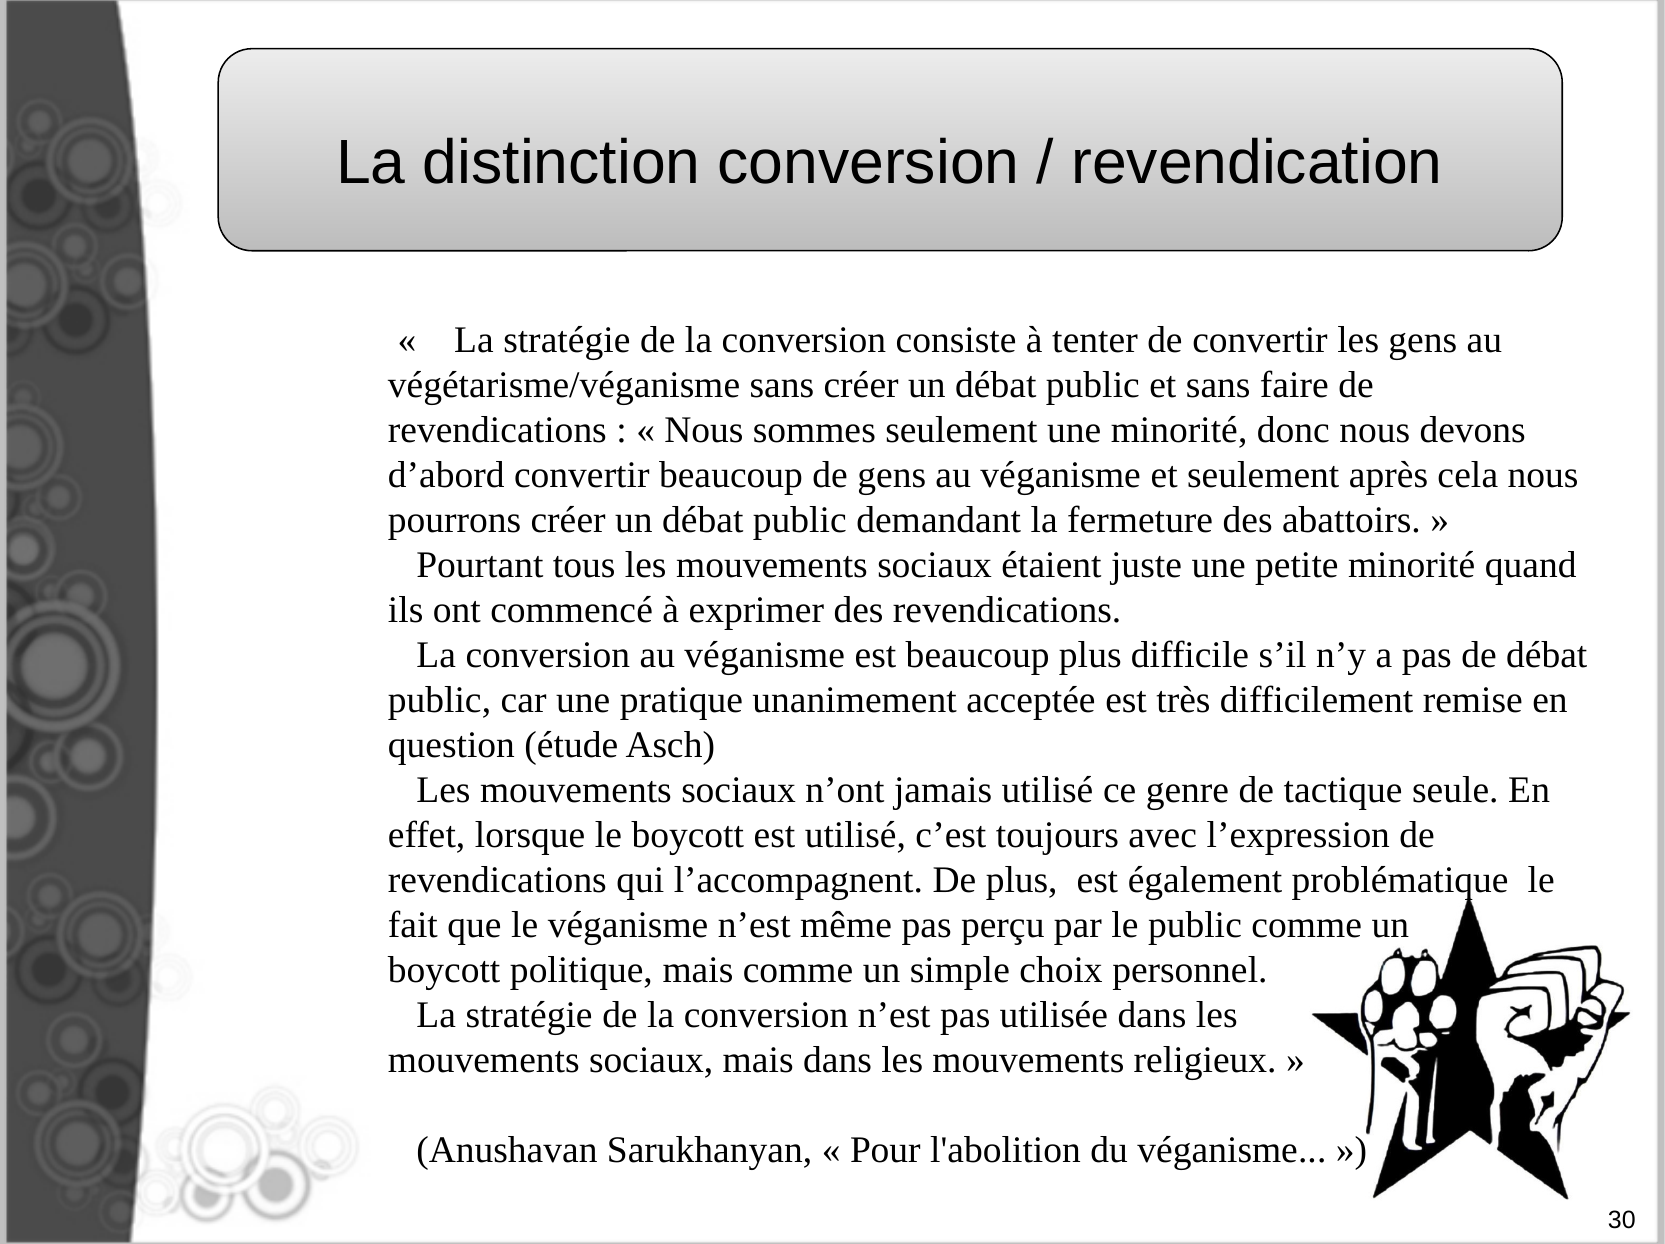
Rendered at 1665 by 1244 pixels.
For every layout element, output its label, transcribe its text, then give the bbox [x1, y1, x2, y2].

picture [3, 0, 1662, 1244]
text_box La distinction conversion / revendication [228, 113, 1553, 205]
text_box « La stratégie de la conversion consiste à tenter de convertir les gens au végétarisme/véganisme sans créer un débat public et sans faire de revendications : « Nous sommes seulement une minorité, donc nous devons d’abord convertir beaucoup de gens au véganisme et seulement après cela nous pourrons créer un débat public demandant la fermeture des abattoirs. » Pourtant tous les mouvements sociaux étaient juste une petite minorité quand ils ont commencé à exprimer des revendications. La conversion au véganisme est beaucoup plus difficile s’il n’y a pas de débat public, car une pratique unanimement acceptée est très difficilement remise en question (étude Asch) Les mouvements sociaux n’ont jamais utilisé ce genre de tactique seule. En effet, lorsque le boycott est utilisé, c’est toujours avec l’expression de revendications qui l’accompagnent. De plus, est également problématique le fait que le véganisme n’est même pas perçu par le public comme un boycott politique, mais comme un simple choix personnel. La stratégie de la conversion n’est pas utilisée dans les mouvements sociaux, mais dans les mouvements religieux. » (Anushavan Sarukhanyan, « Pour l'abolition du véganisme... ») [379, 306, 1609, 1224]
text_box [218, 48, 1563, 251]
text_box 30 [1297, 1195, 1645, 1242]
